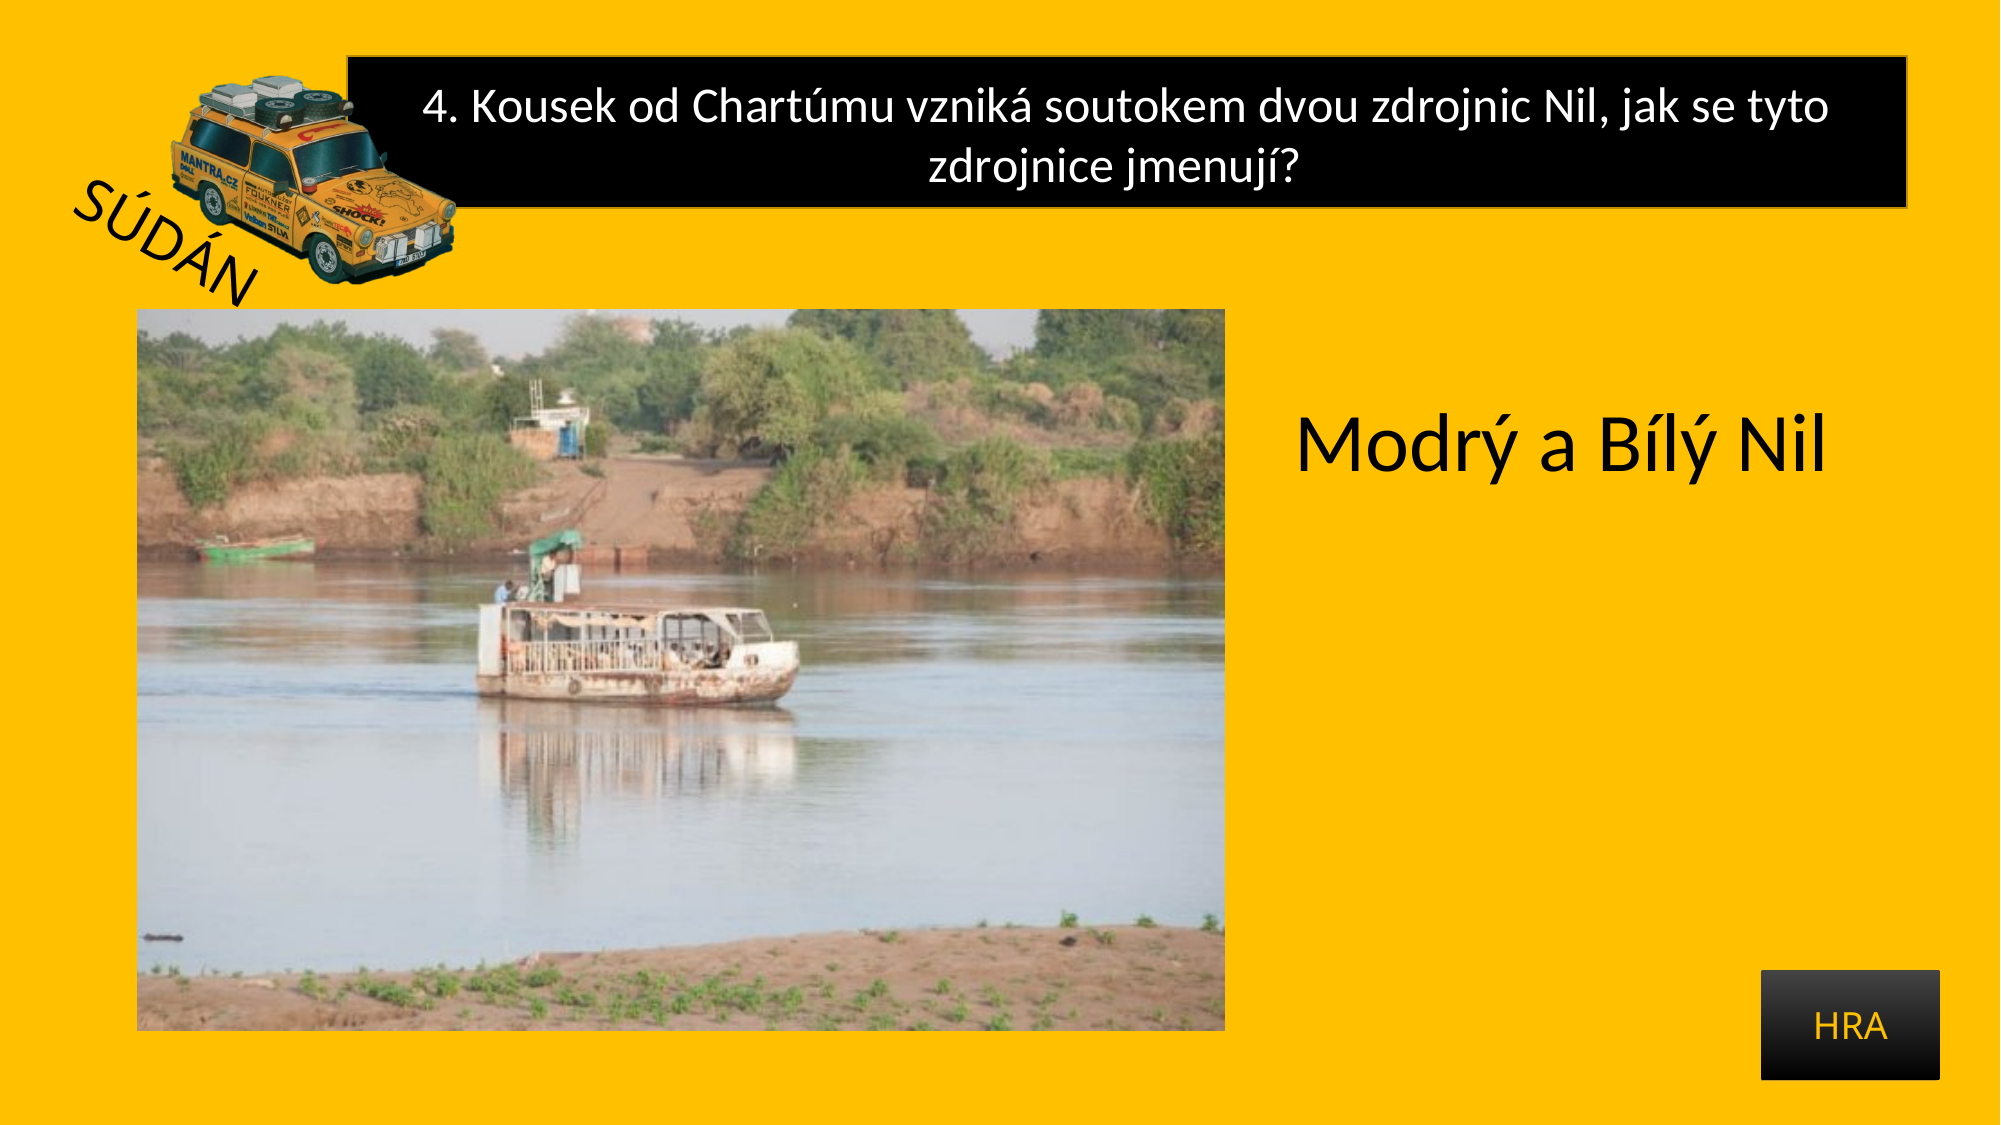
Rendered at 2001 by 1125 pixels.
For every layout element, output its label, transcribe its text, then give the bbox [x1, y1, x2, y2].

picture [137, 56, 1225, 1031]
text_box 4. Kousek od Chartúmu vzniká soutokem dvou zdrojnic Nil, jak se tyto zdrojnice jmenují? [490, 56, 1907, 209]
text_box SÚDÁN [48, 147, 289, 335]
text_box HRA [1761, 970, 1940, 1080]
text_box Modrý a Bílý Nil [1279, 379, 1844, 496]
